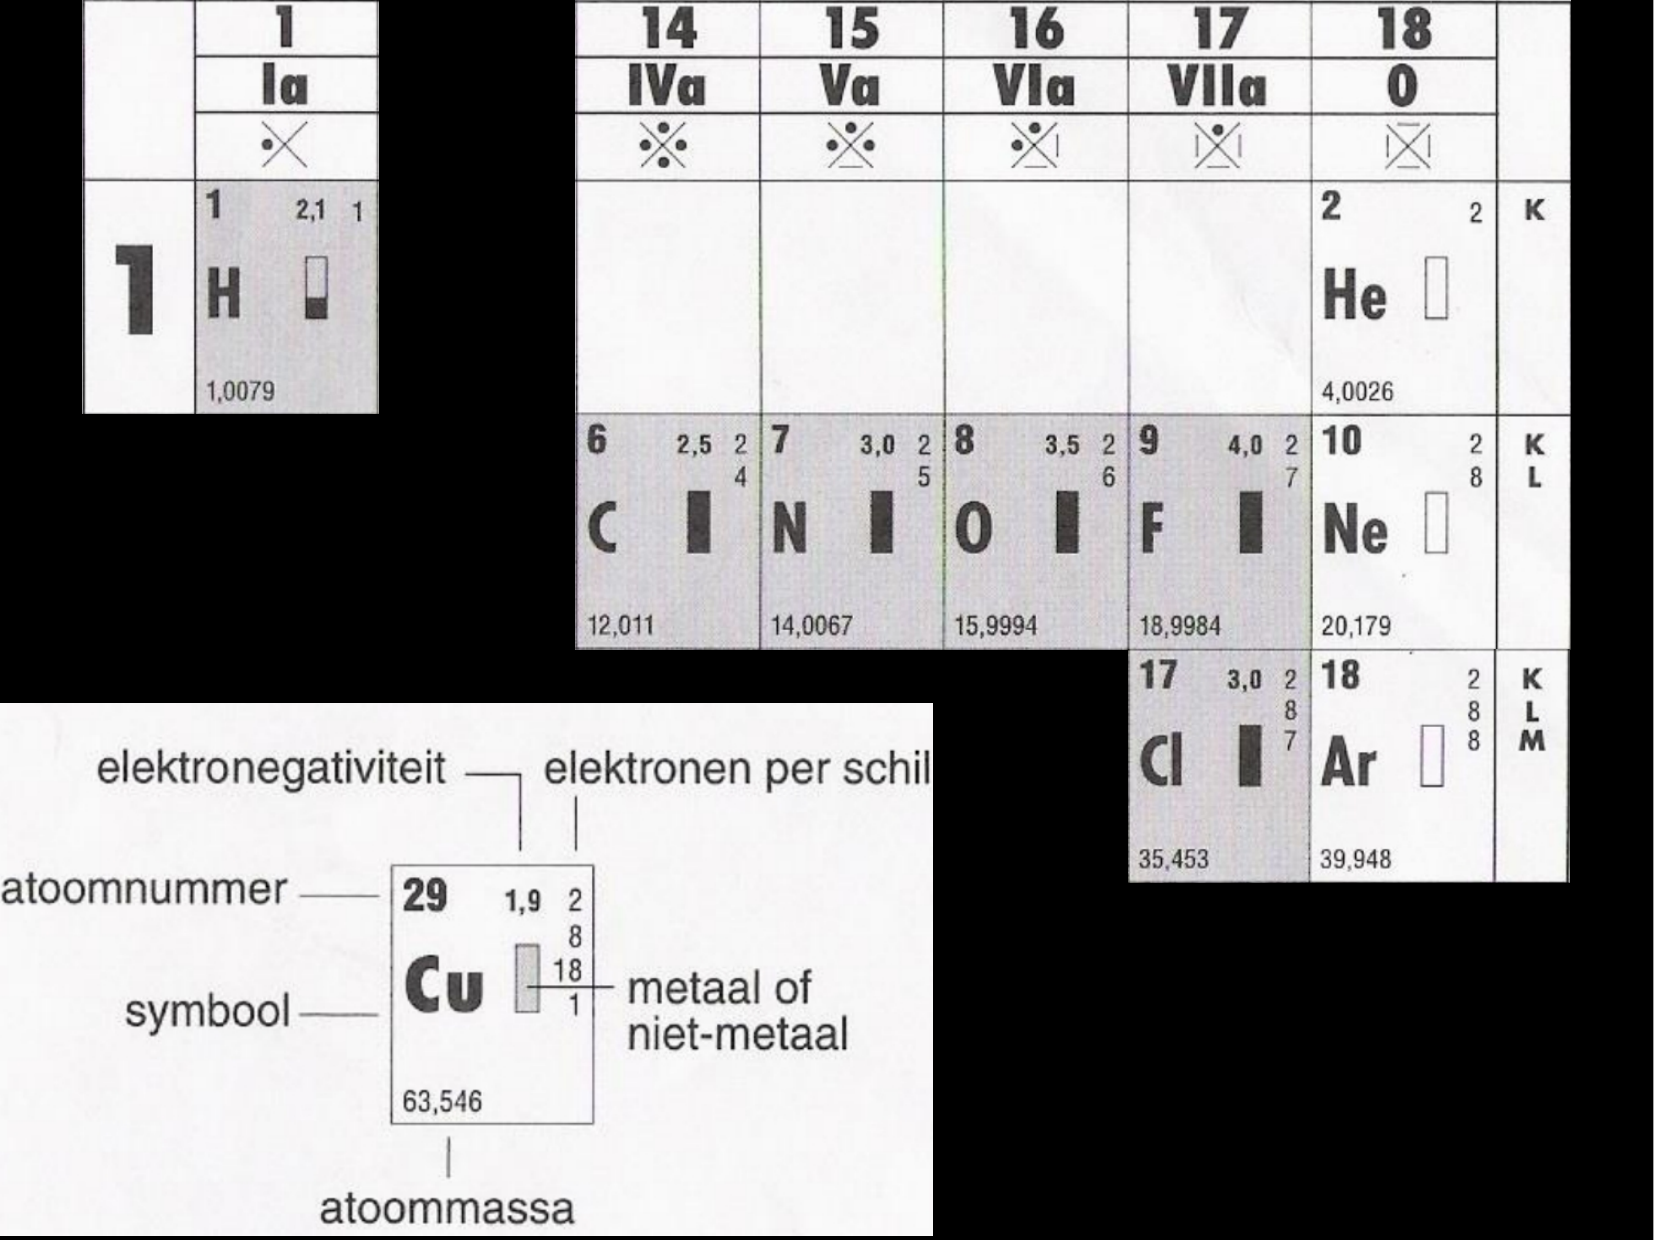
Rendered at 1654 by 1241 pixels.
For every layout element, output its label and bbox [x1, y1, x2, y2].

picture [82, 0, 379, 414]
picture [0, 703, 933, 1236]
picture [575, 0, 1571, 883]
